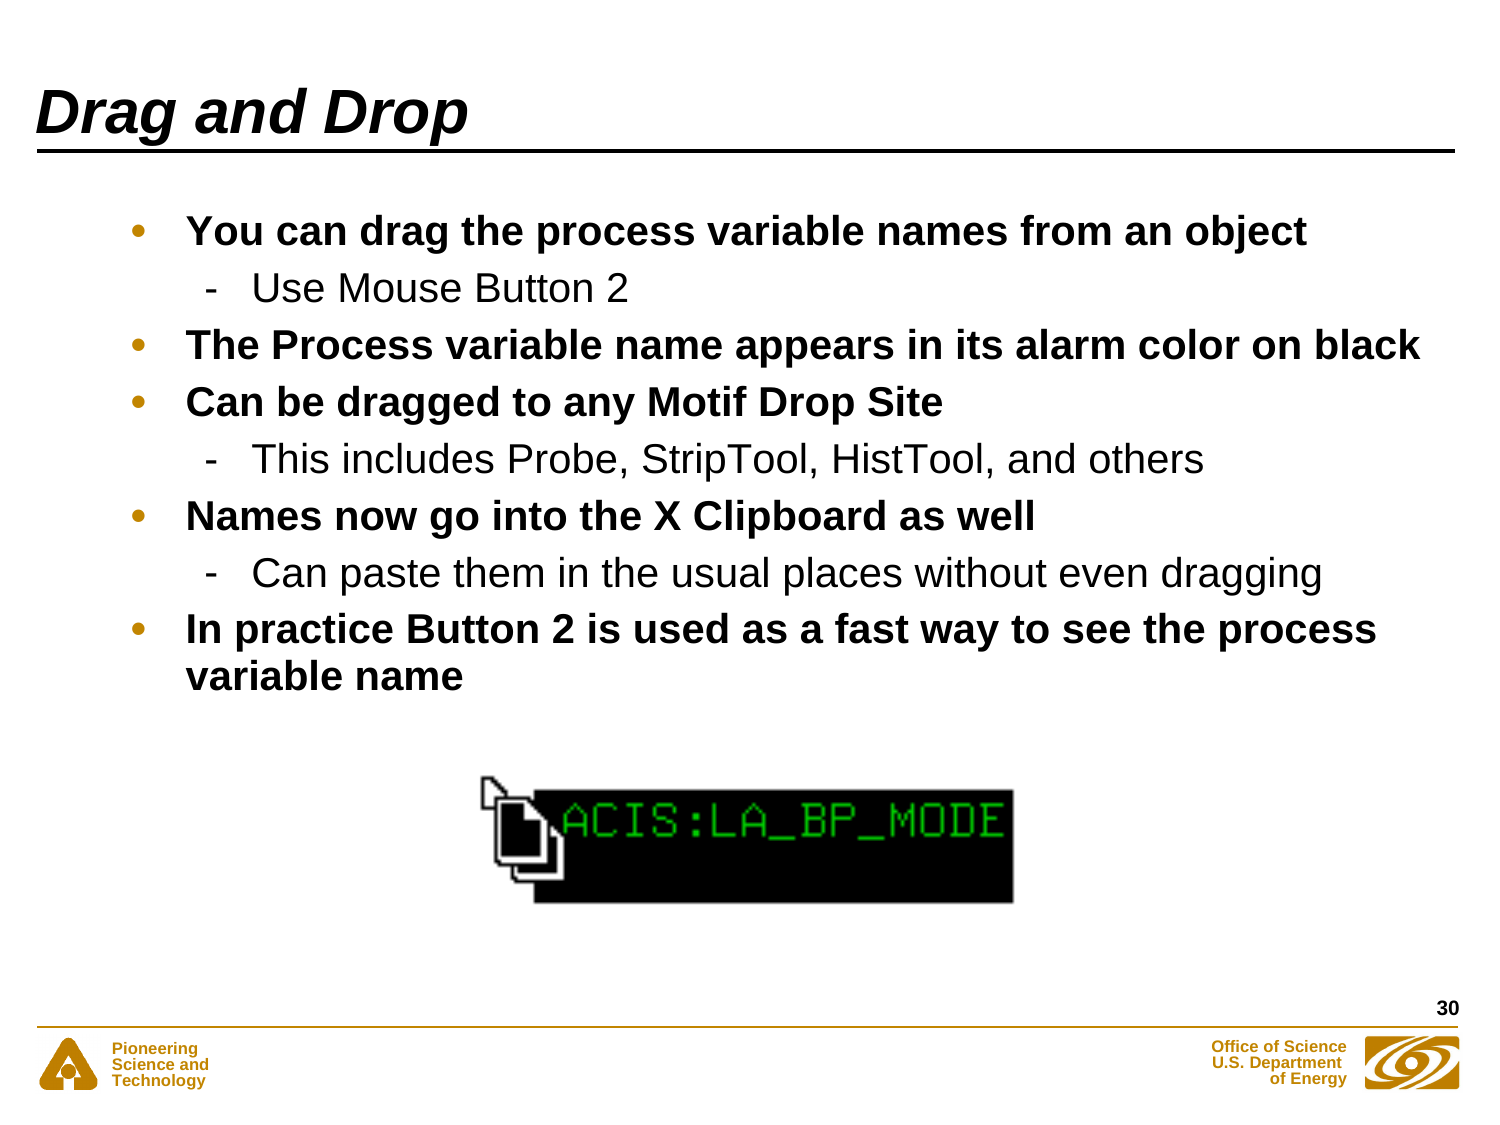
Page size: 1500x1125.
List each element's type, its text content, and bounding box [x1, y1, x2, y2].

title Drag and Drop [21, 75, 1459, 154]
picture [35, 1034, 101, 1094]
picture [469, 771, 1031, 921]
picture [1362, 1032, 1463, 1093]
list You can drag the process variable names from an object Use Mouse Button 2 The Process variable name appears in its alarm color on black Can be dragged to any Motif Drop Site This includes Probe, StripTool, HistTool, and others Names now go into the X Clipboard as well Can paste them in the usual places without even dragging In practice Button 2 is used as a fast way to see the process variable name [114, 200, 1459, 795]
